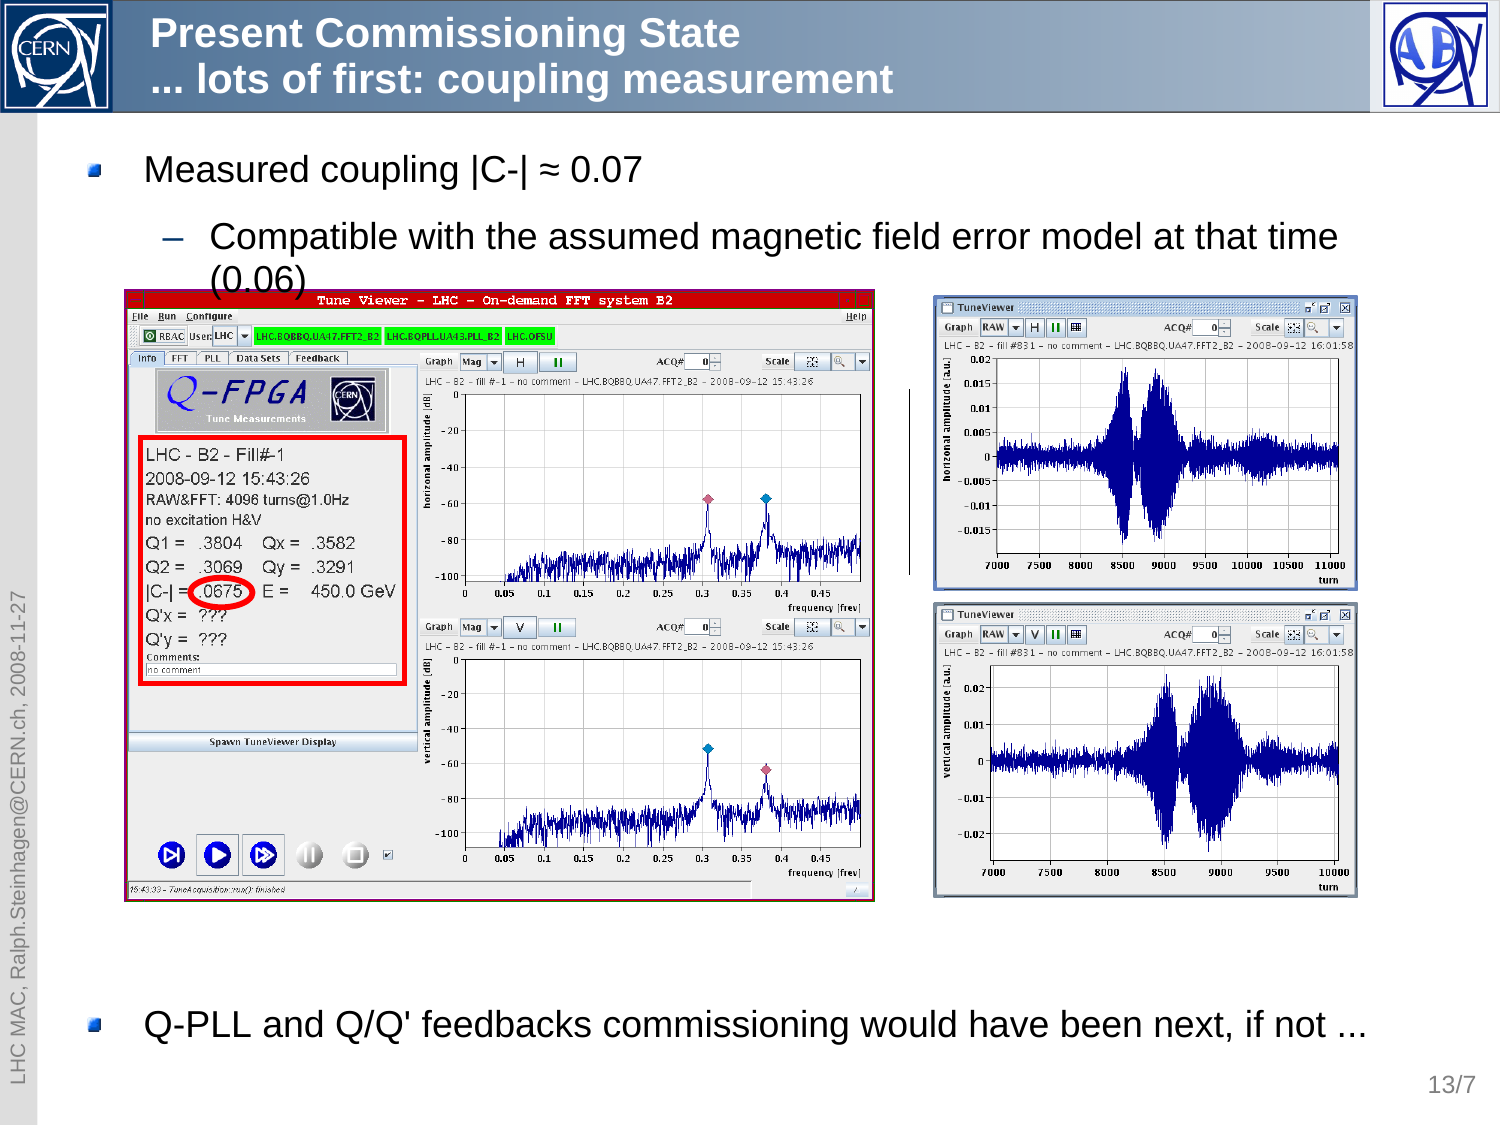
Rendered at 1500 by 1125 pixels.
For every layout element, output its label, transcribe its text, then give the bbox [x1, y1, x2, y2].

title Present Commissioning State ... lots of first: coupling measurement [150, 0, 1201, 113]
picture [1382, 1, 1489, 108]
list Measured coupling |C-| ≈ 0.07 Compatible with the assumed magnetic field error model at that time (0.06) Q-PLL and Q/Q' feedbacks commissioning would have been next, if not ... [87, 147, 1447, 1097]
picture [933, 295, 1358, 591]
picture [0, 0, 113, 113]
picture [933, 602, 1358, 898]
